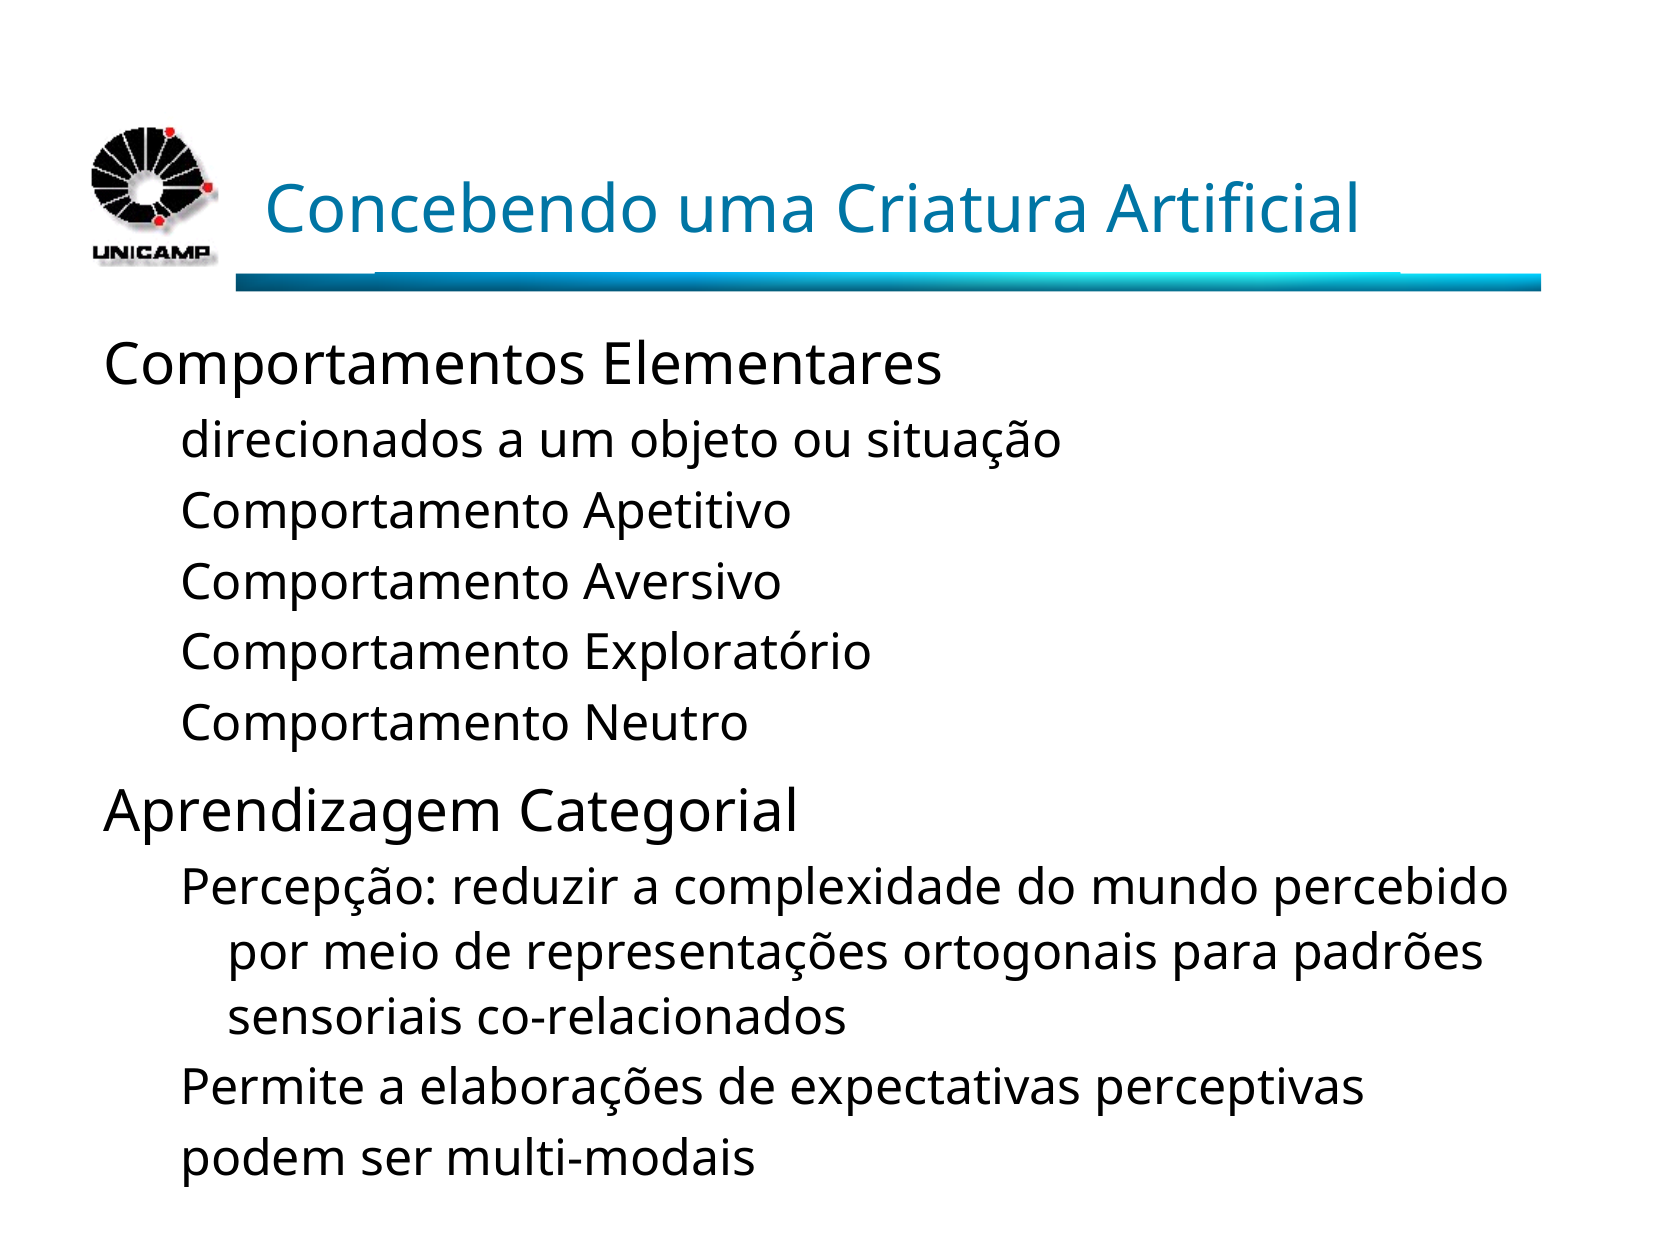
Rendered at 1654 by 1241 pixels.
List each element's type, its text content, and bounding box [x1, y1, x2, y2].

title Concebendo uma Criatura Artificial [257, 41, 1581, 248]
list Comportamentos Elementares direcionados a um objeto ou situação Comportamento Apetitivo Comportamento Aversivo Comportamento Exploratório Comportamento Neutro Aprendizagem Categorial Percepção: reduzir a complexidade do mundo percebido por meio de representações ortogonais para padrões sensoriais co-relacionados Permite a elaborações de expectativas perceptivas podem ser multi-modais [85, 324, 1565, 1152]
picture [125, 272, 1654, 295]
